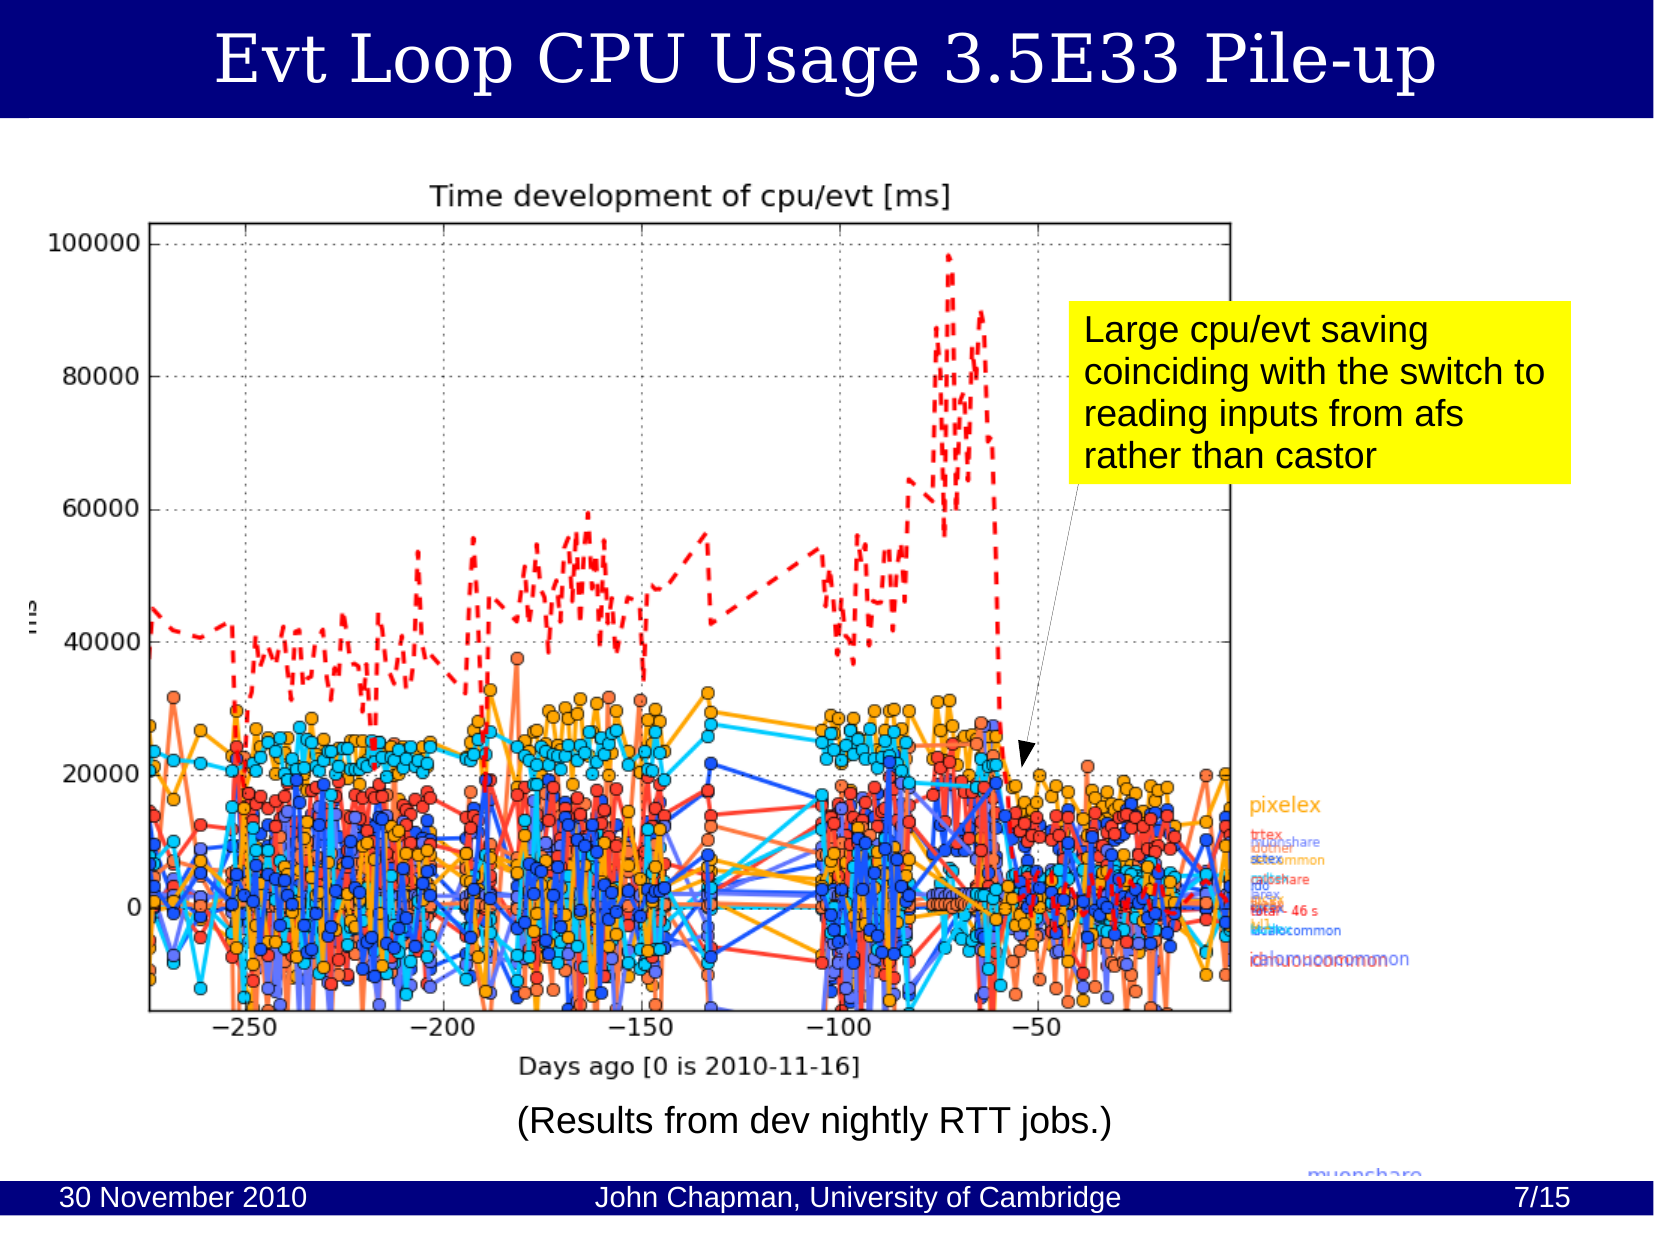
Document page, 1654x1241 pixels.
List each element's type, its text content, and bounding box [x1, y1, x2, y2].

picture [29, 118, 1588, 1176]
text_box Large cpu/evt saving coinciding with the switch to reading inputs from afs rather than castor [1068, 301, 1571, 485]
title Evt Loop CPU Usage 3.5E33 Pile-up [0, 0, 1654, 119]
text_box (Results from dev nightly RTT jobs.) [501, 1092, 1654, 1150]
